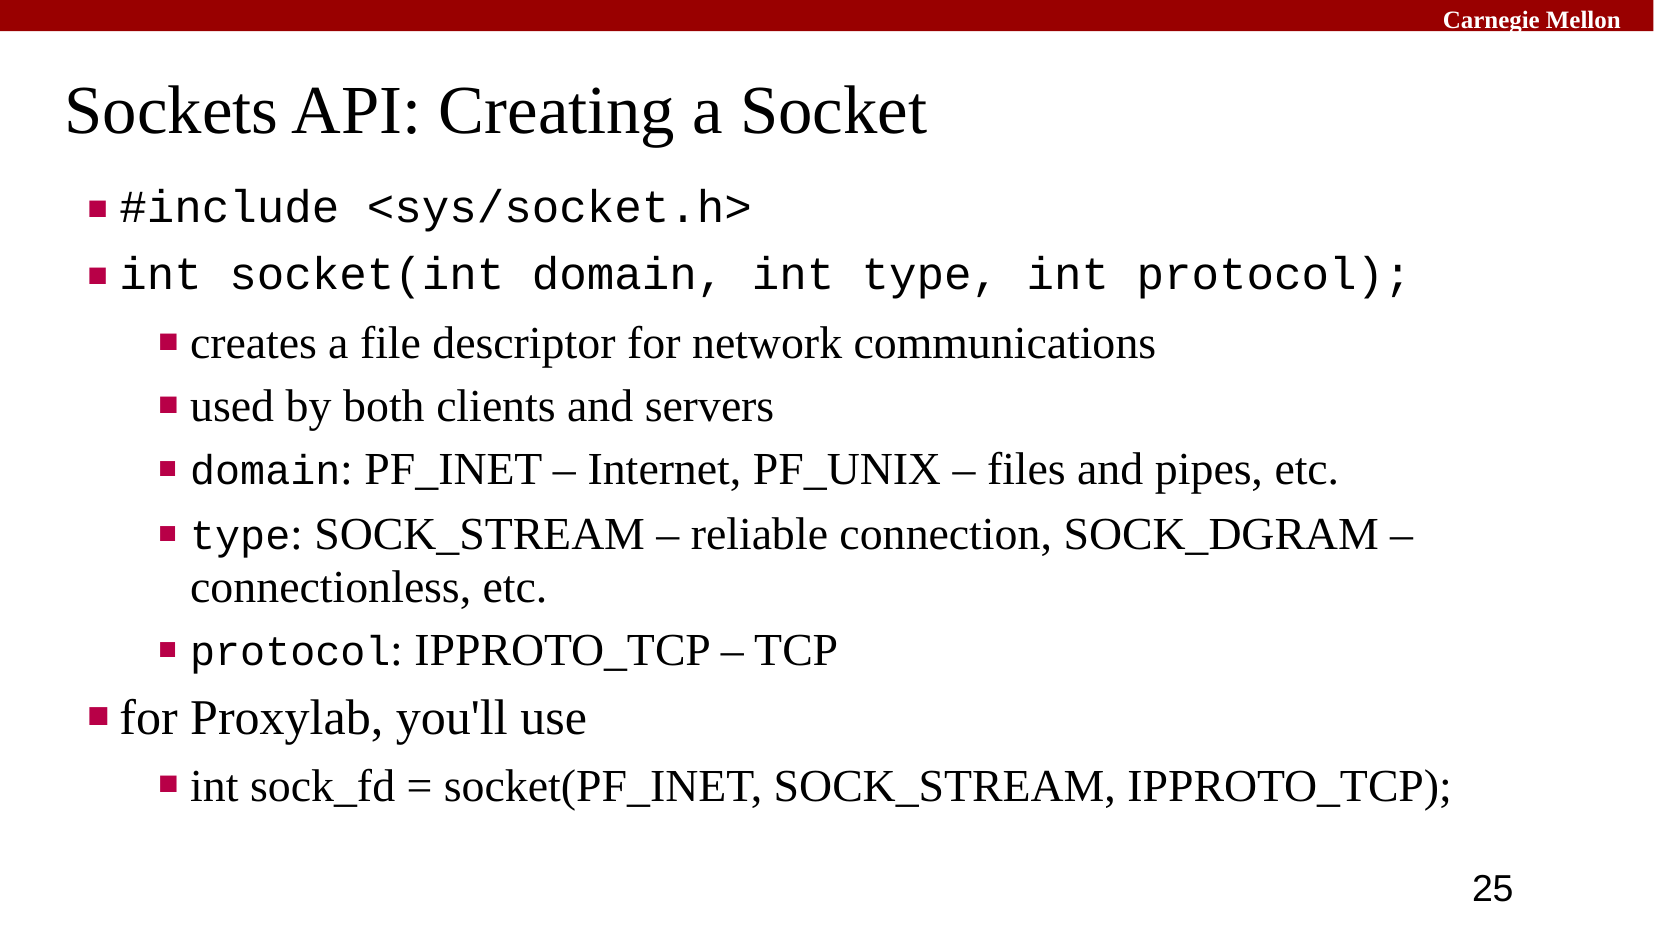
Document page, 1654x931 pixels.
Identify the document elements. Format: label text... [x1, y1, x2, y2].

list #include <sys/socket.h> int socket(int domain, int type, int protocol); creates a file descriptor for network communications used by both clients and servers domain: PF_INET – Internet, PF_UNIX – files and pipes, etc. type: SOCK_STREAM – reliable connection, SOCK_DGRAM – connectionless, etc. protocol: IPPROTO_TCP – TCP for Proxylab, you'll use int sock_fd = socket(PF_INET, SOCK_STREAM, IPPROTO_TCP); [71, 184, 1576, 901]
title Sockets API: Creating a Socket [64, 58, 1576, 163]
